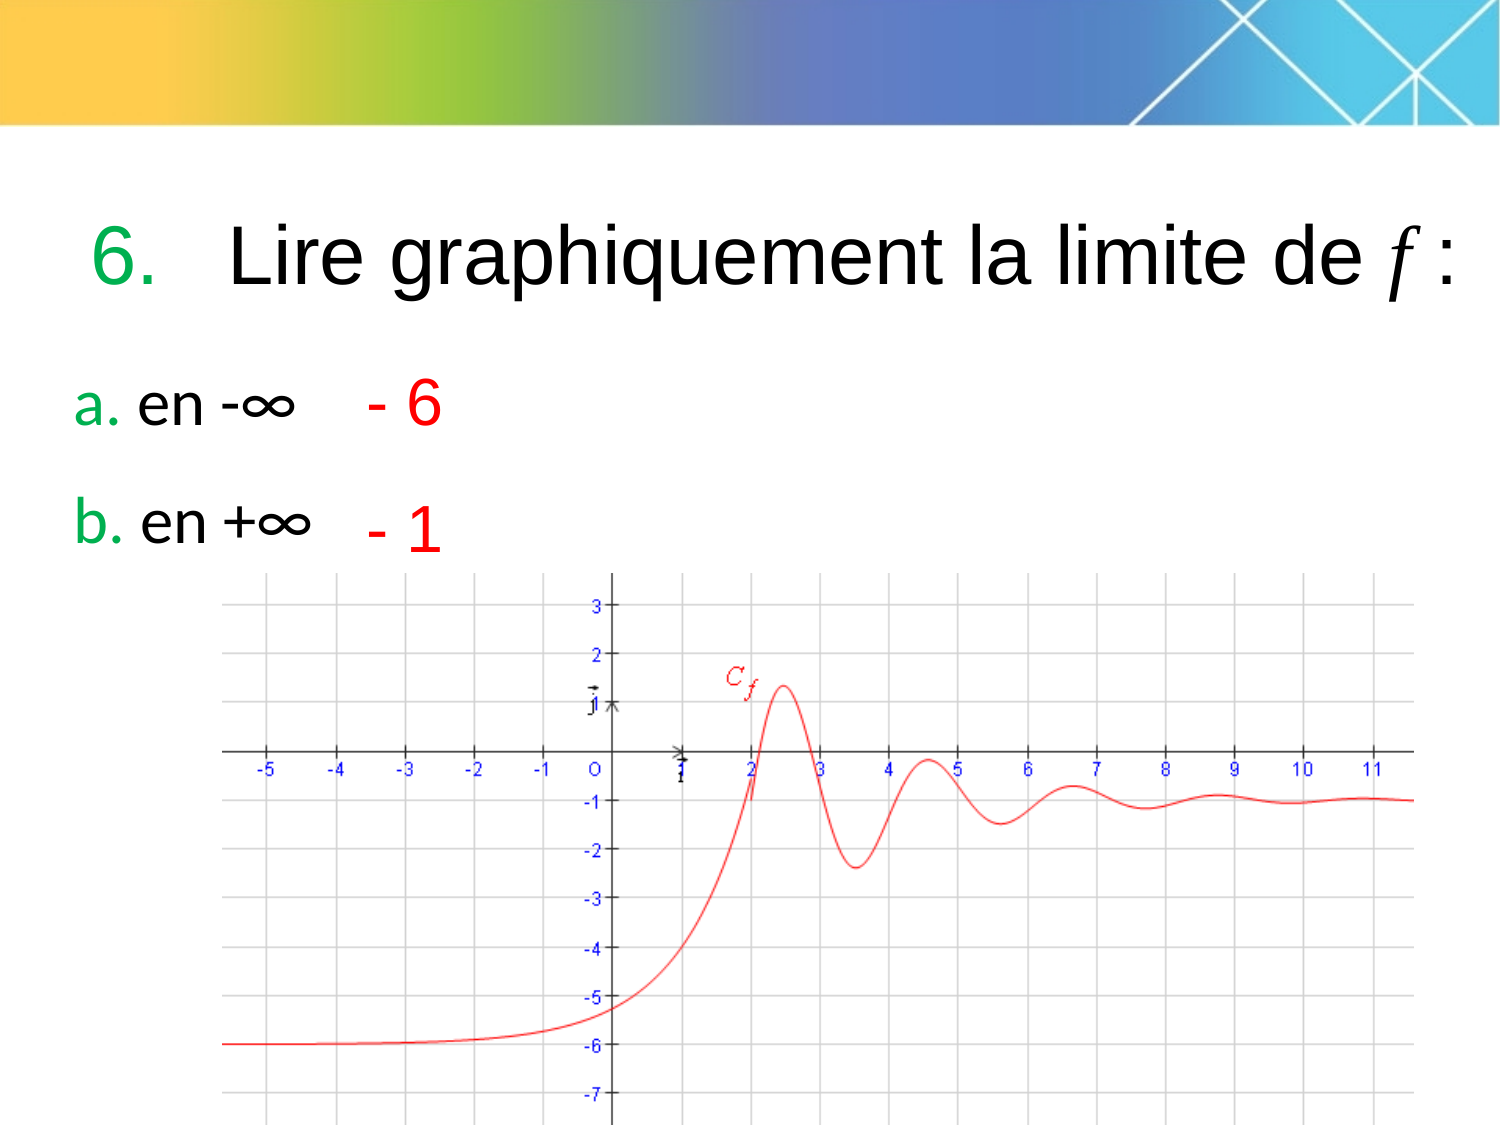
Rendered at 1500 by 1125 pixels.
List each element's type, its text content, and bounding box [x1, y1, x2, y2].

text_box - 1 [351, 478, 575, 574]
text_box - 6 [351, 351, 575, 447]
picture [222, 573, 1414, 1125]
picture [0, 0, 1500, 127]
text_box Lire graphiquement la limite de f : [75, 164, 1500, 338]
text_box a. en -∞ b. en +∞ [58, 351, 411, 682]
